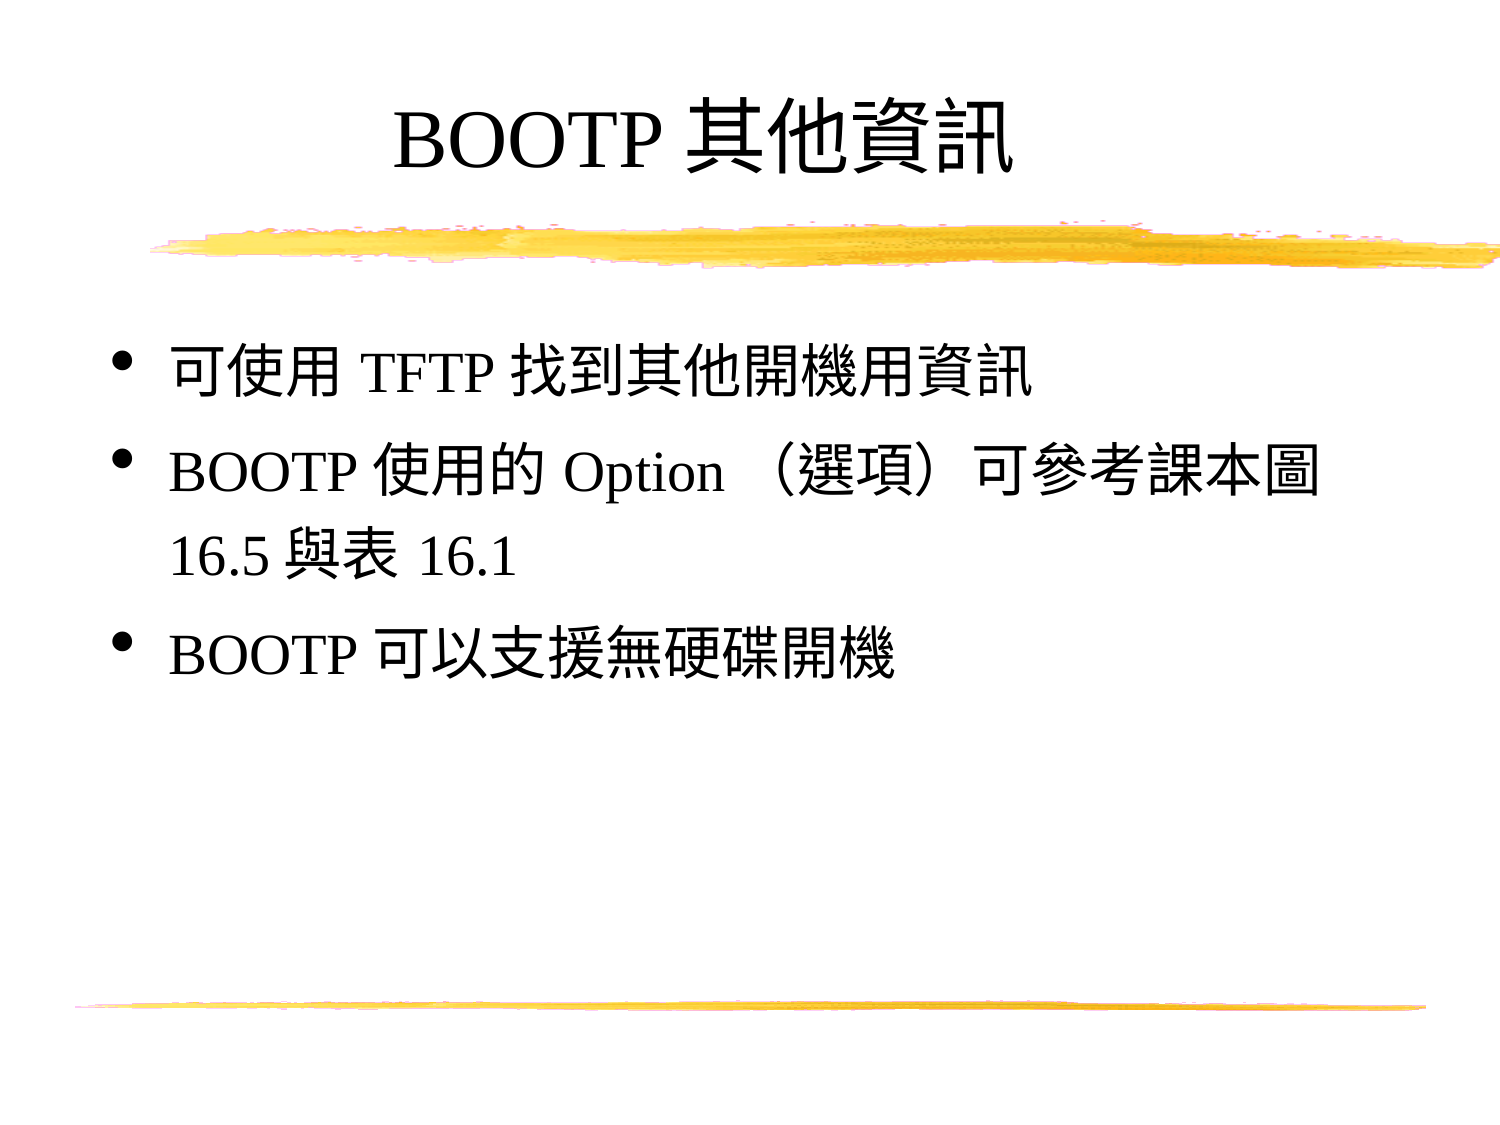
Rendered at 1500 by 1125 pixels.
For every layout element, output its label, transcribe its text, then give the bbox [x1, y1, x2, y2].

picture [75, 999, 1426, 1013]
list 可使用TFTP找到其他開機用資訊 BOOTP使用的Option（選項）可參考課本圖16.5與表16.1 BOOTP可以支援無硬碟開機 [112, 324, 1388, 986]
picture [150, 215, 1500, 279]
title BOOTP其他資訊 [66, 44, 1342, 218]
